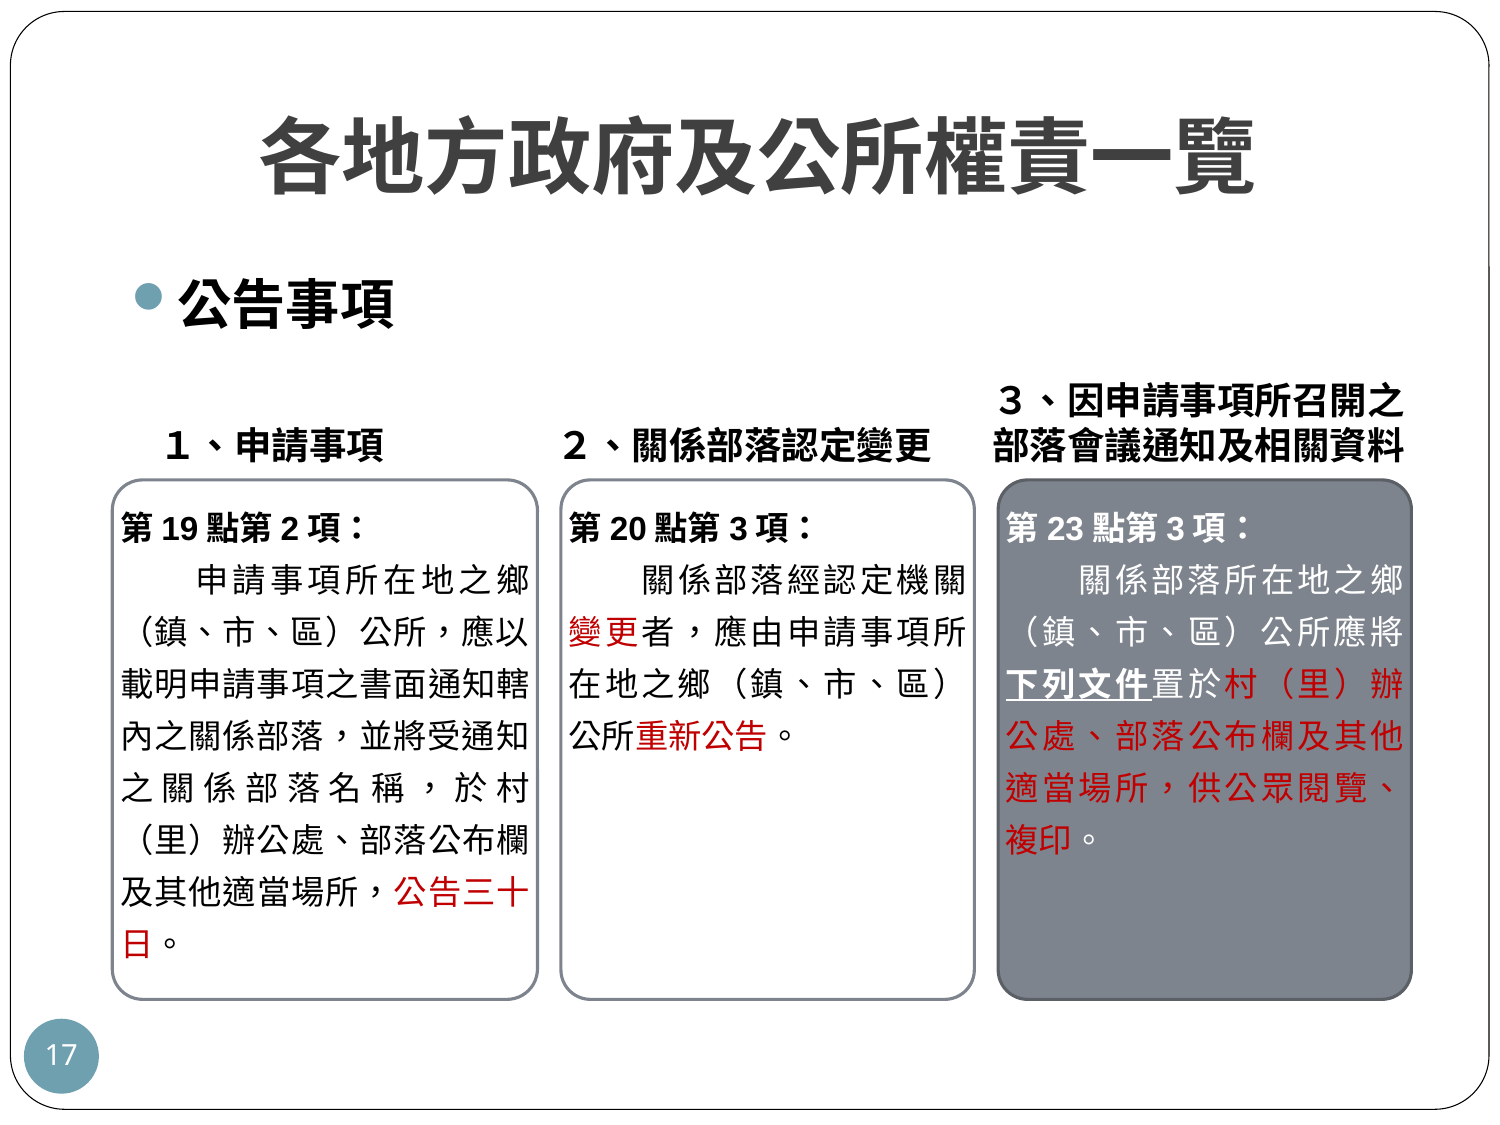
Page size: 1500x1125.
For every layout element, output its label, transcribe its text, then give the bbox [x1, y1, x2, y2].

text_box ２、關係部落認定變更 [537, 407, 951, 482]
text_box 第20點第3項： 關係部落經認定機關變更者，應由申請事項所在地之鄉（鎮、市、區）公所重新公告。 [560, 480, 975, 1000]
text_box 第19點第2項： 申請事項所在地之鄉（鎮、市、區）公所，應以載明申請事項之書面通知轄內之關係部落，並將受通知之關係部落名稱，於村（里）辦公處、部落公布欄及其他適當場所，公告三十日。 [112, 479, 538, 1000]
text_box 公告事項 [123, 255, 1399, 1006]
text_box <編號> [23, 1018, 99, 1094]
text_box ３、因申請事項所召開之部落會議通知及相關資料 [974, 361, 1424, 482]
text_box １、申請事項 [64, 407, 479, 482]
text_box 各地方政府及公所權責一覽 [123, 31, 1399, 219]
text_box 第23點第3項： 關係部落所在地之鄉（鎮、市、區）公所應將下列文件置於村（里）辦公處、部落公布欄及其他適當場所，供公眾閱覽、複印。 [998, 482, 1412, 1000]
